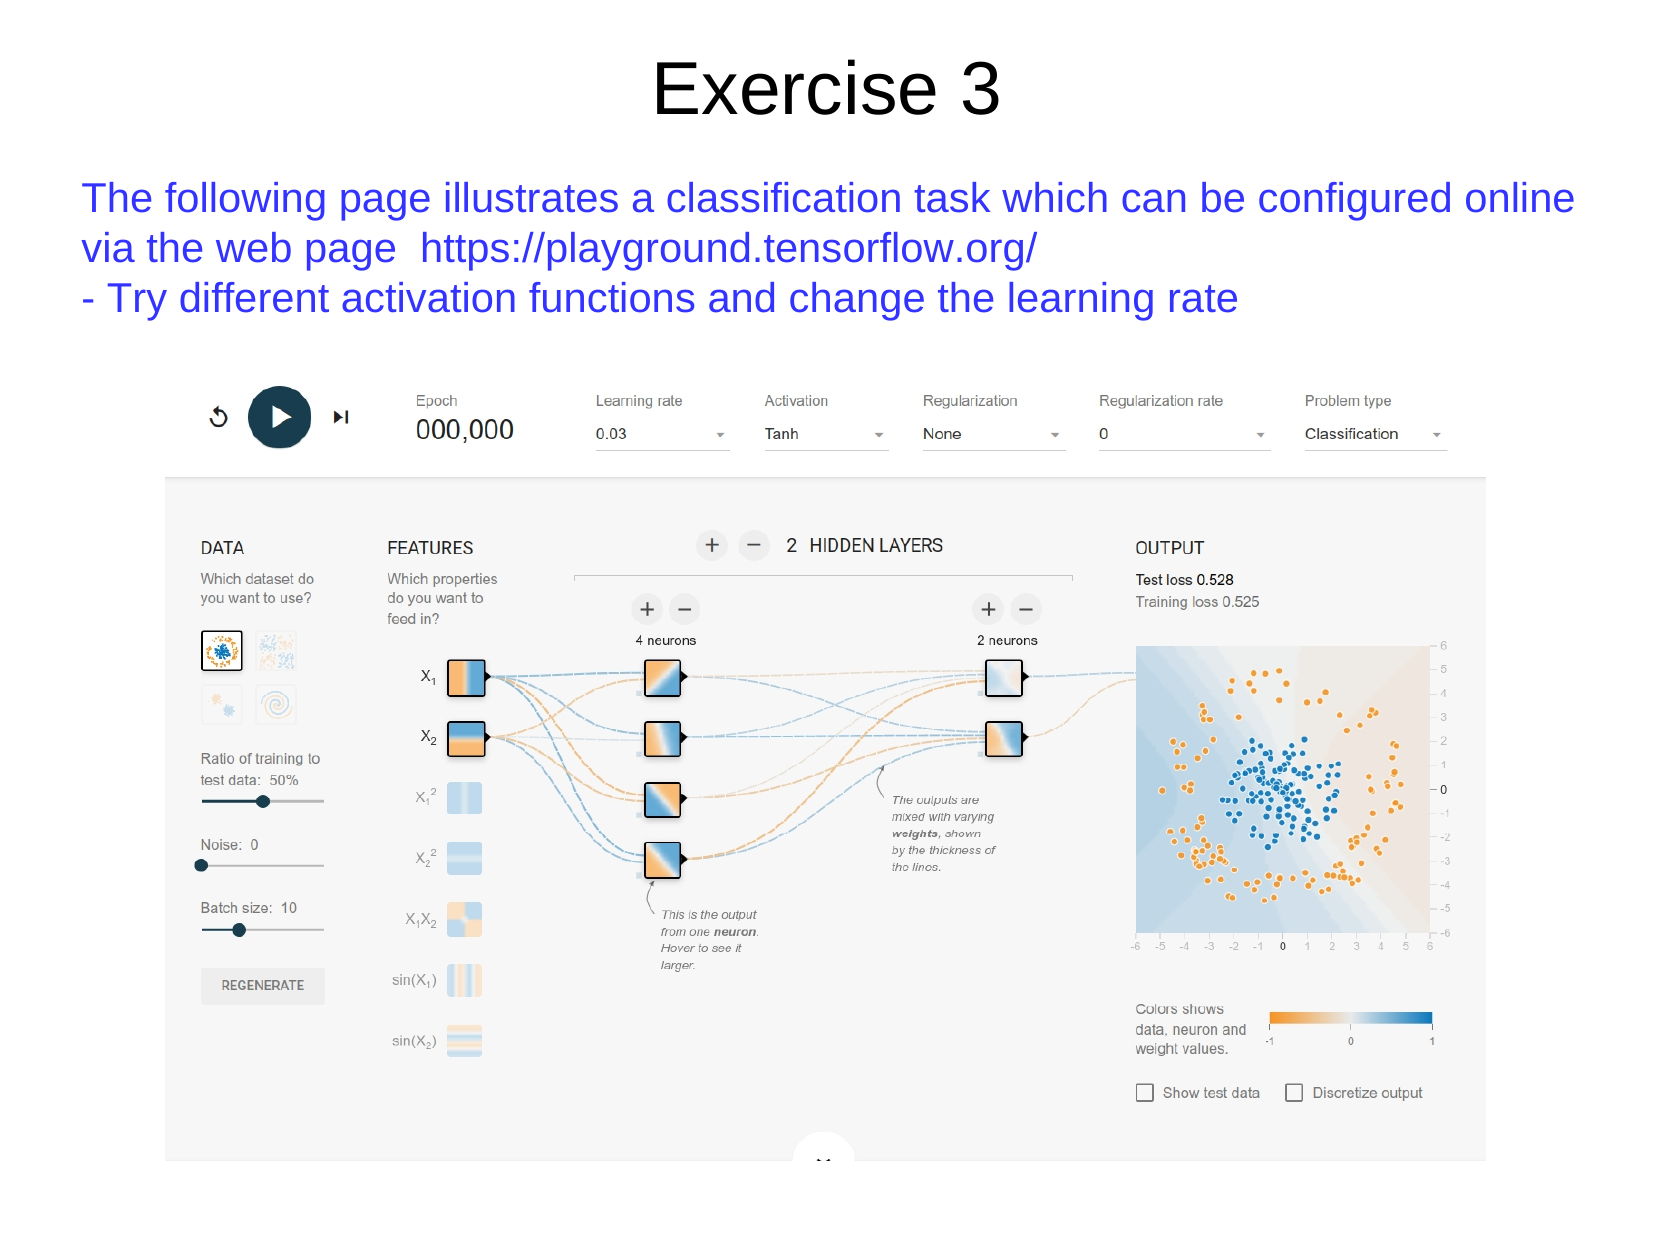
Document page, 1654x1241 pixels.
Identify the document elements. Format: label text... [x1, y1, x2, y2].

text_box The following page illustrates a classification task which can be configured online via the web page https://playground.tensorflow.org/ - Try different activation functions and change the learning rate [52, 162, 1617, 1241]
picture [165, 370, 1486, 1161]
title Exercise 3 [151, 0, 1502, 162]
